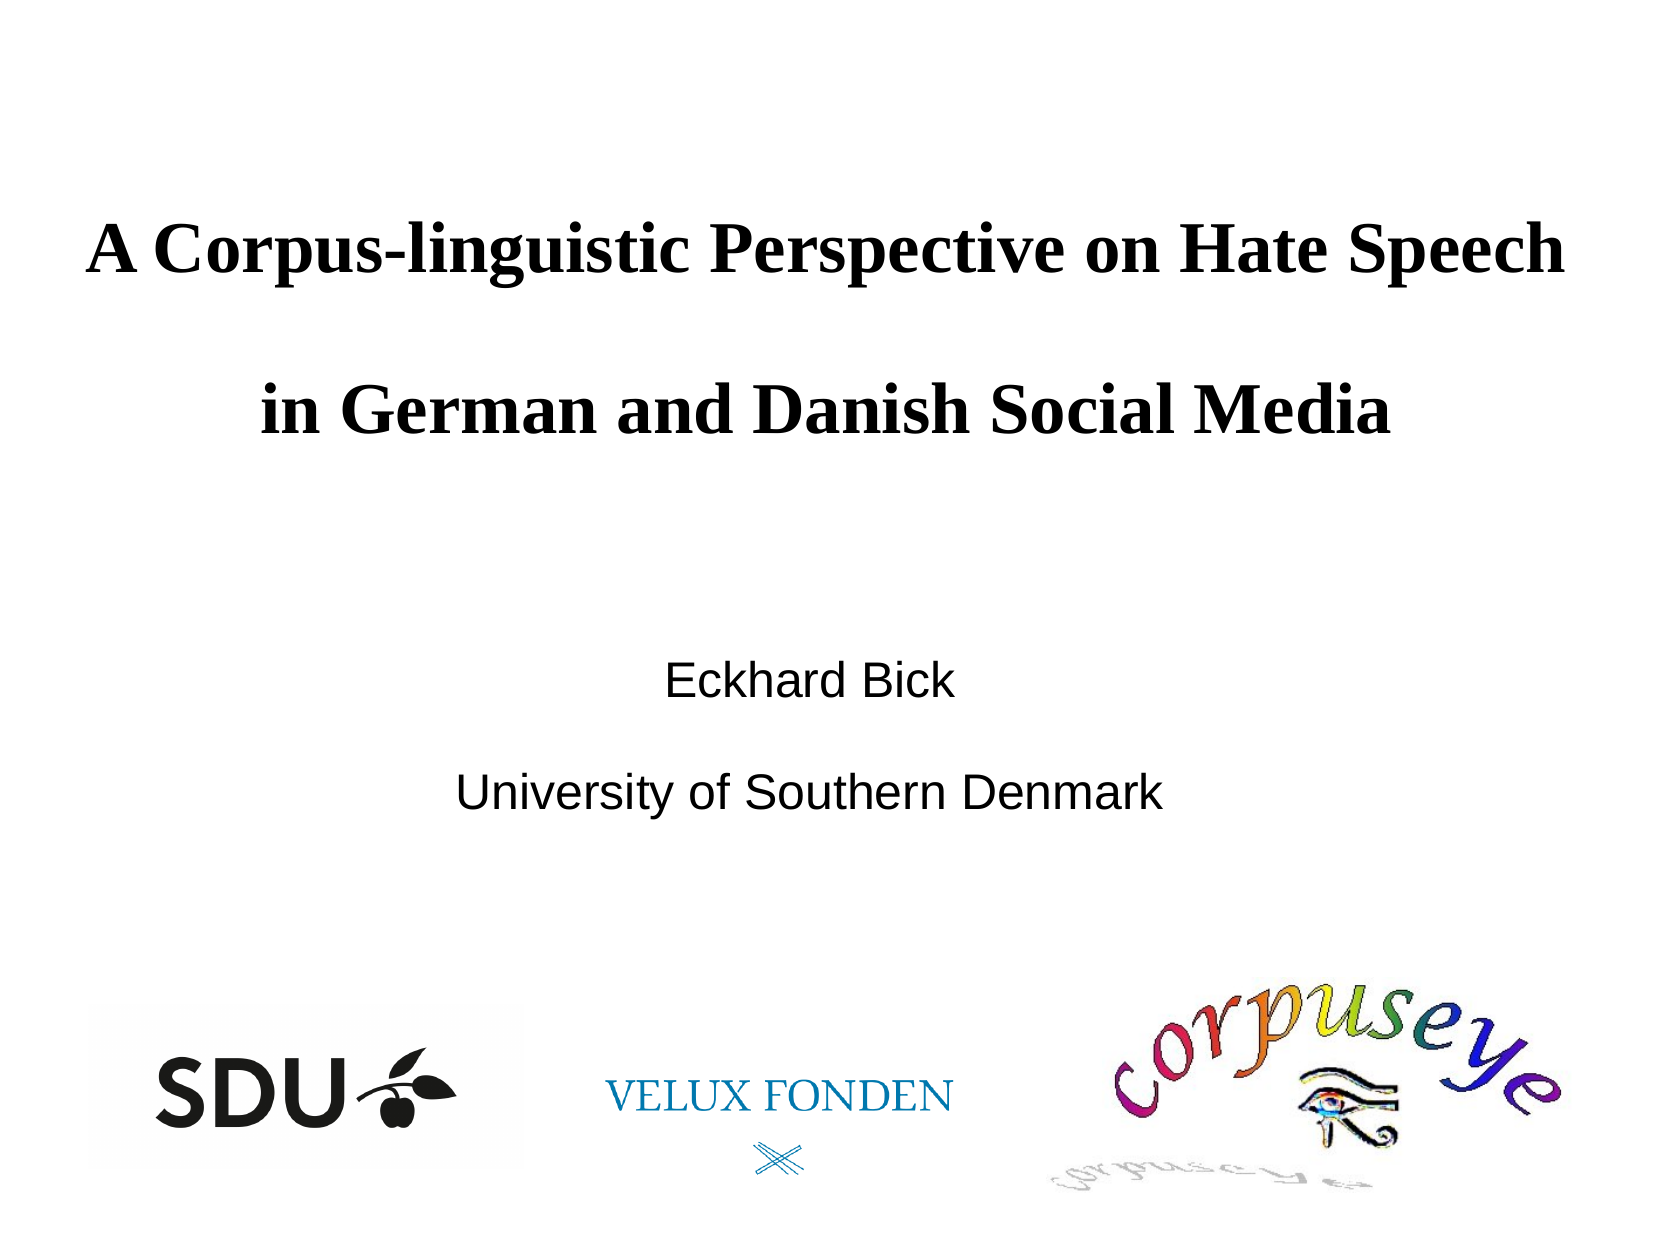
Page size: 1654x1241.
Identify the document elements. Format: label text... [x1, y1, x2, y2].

text_box Eckhard Bick University of Southern Denmark [390, 645, 1231, 883]
picture [1046, 977, 1629, 1200]
picture [88, 1004, 524, 1169]
title A Corpus-linguistic Perspective on Hate Speech in German and Danish Social Media [82, 185, 1571, 472]
picture [554, 1028, 990, 1209]
